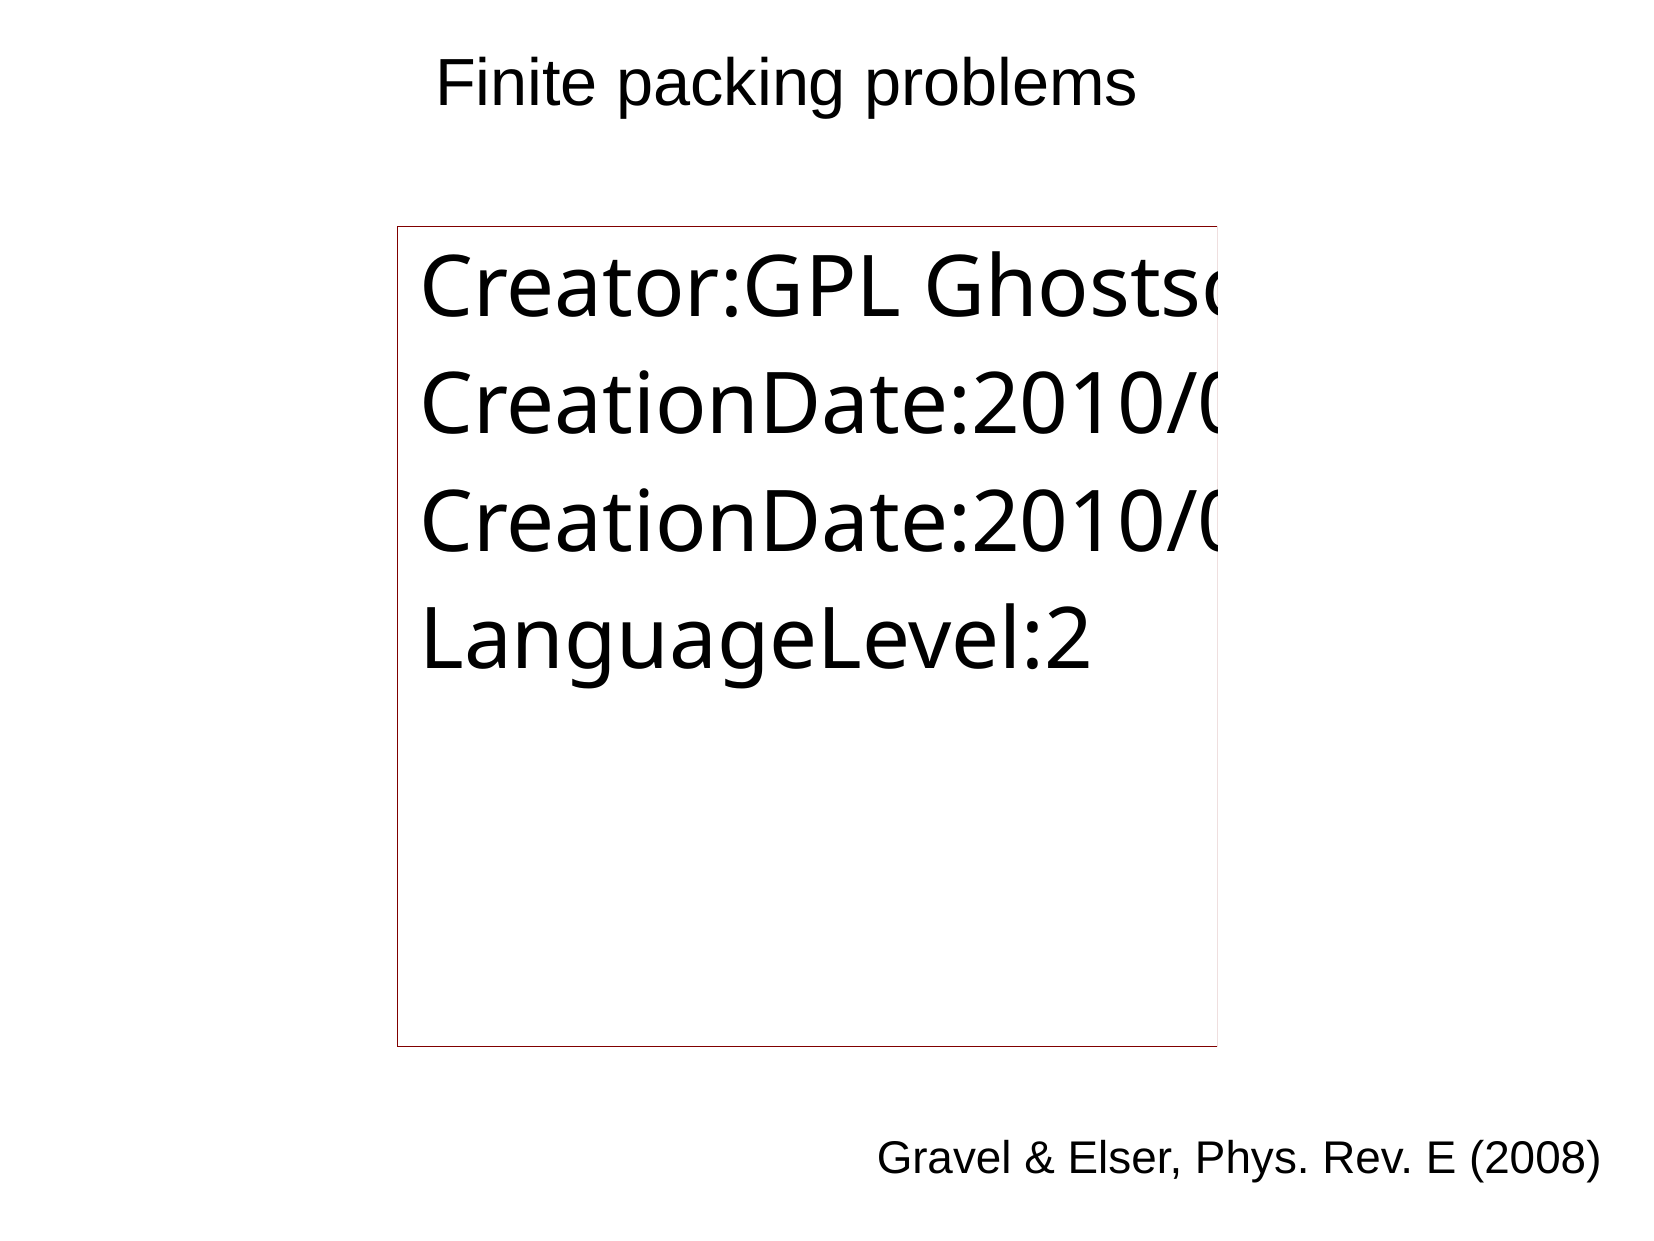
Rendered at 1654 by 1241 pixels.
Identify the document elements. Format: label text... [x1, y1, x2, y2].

text_box Finite packing problems [420, 37, 1171, 128]
picture [392, 221, 1218, 1047]
text_box Gravel & Elser, Phys. Rev. E (2008) [862, 1125, 1618, 1192]
